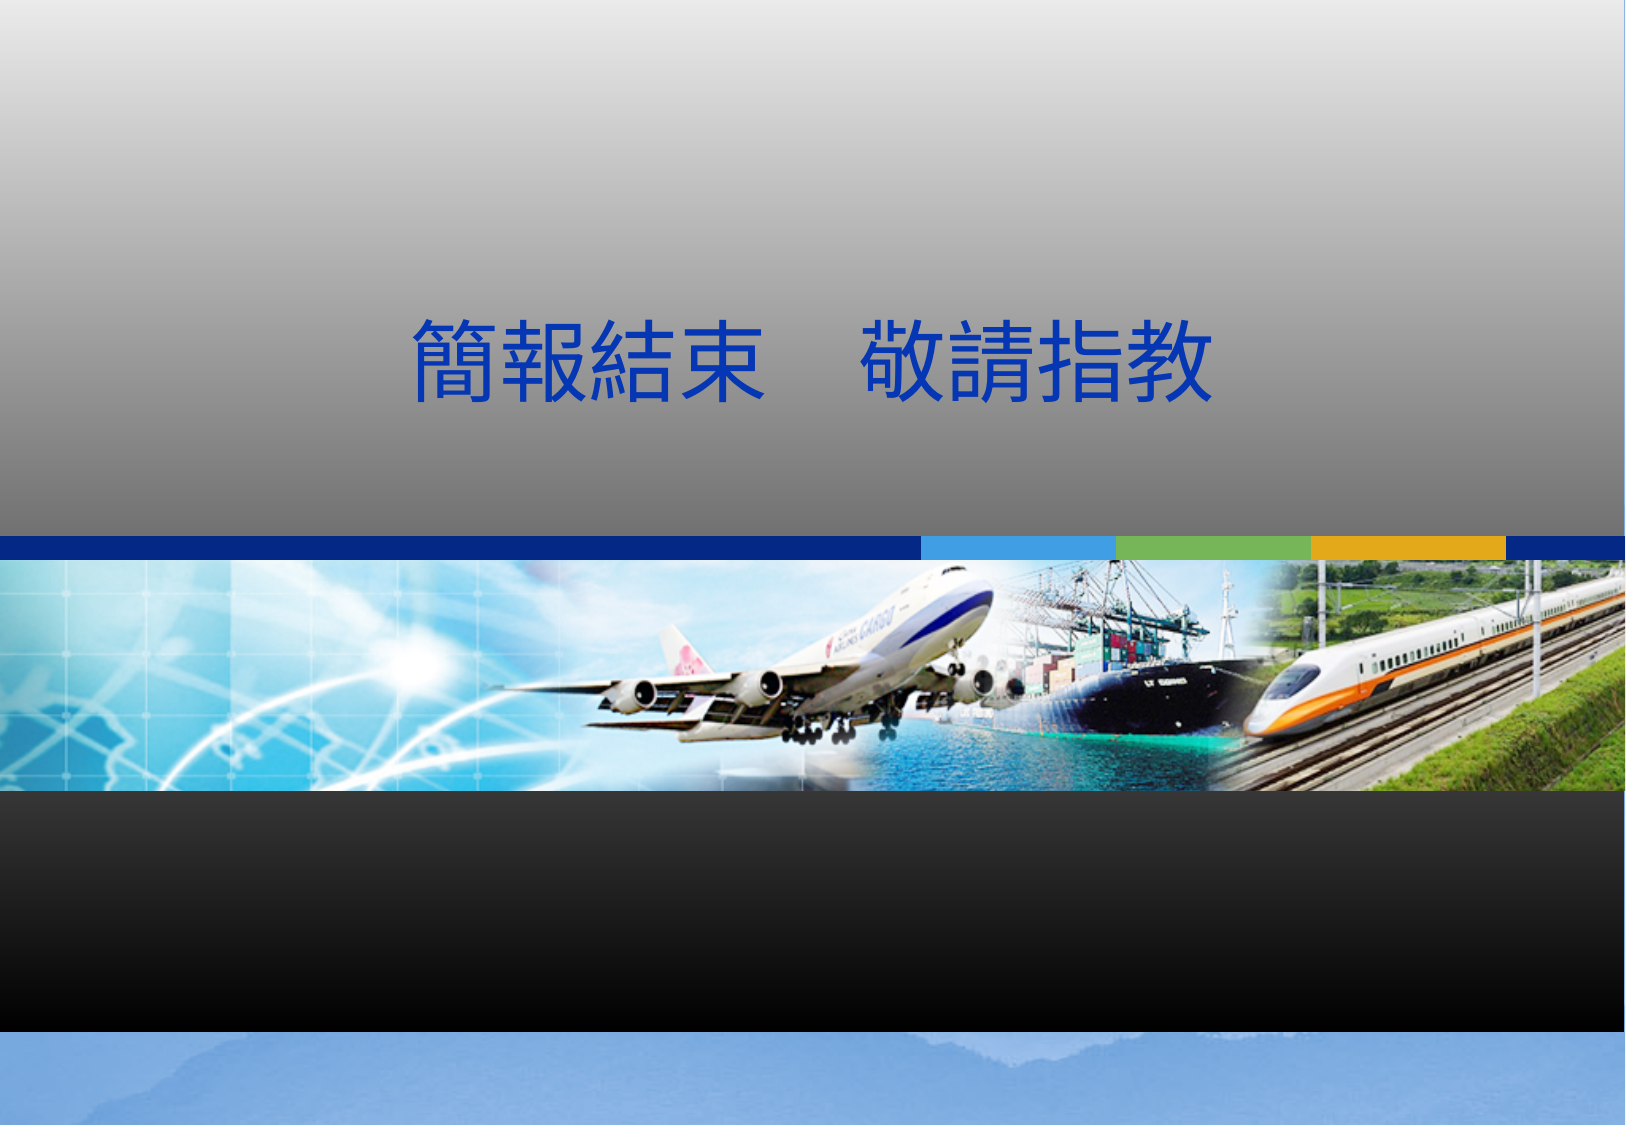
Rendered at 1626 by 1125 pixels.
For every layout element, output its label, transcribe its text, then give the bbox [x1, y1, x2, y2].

title 簡報結束 敬請指教 [108, 287, 1517, 529]
